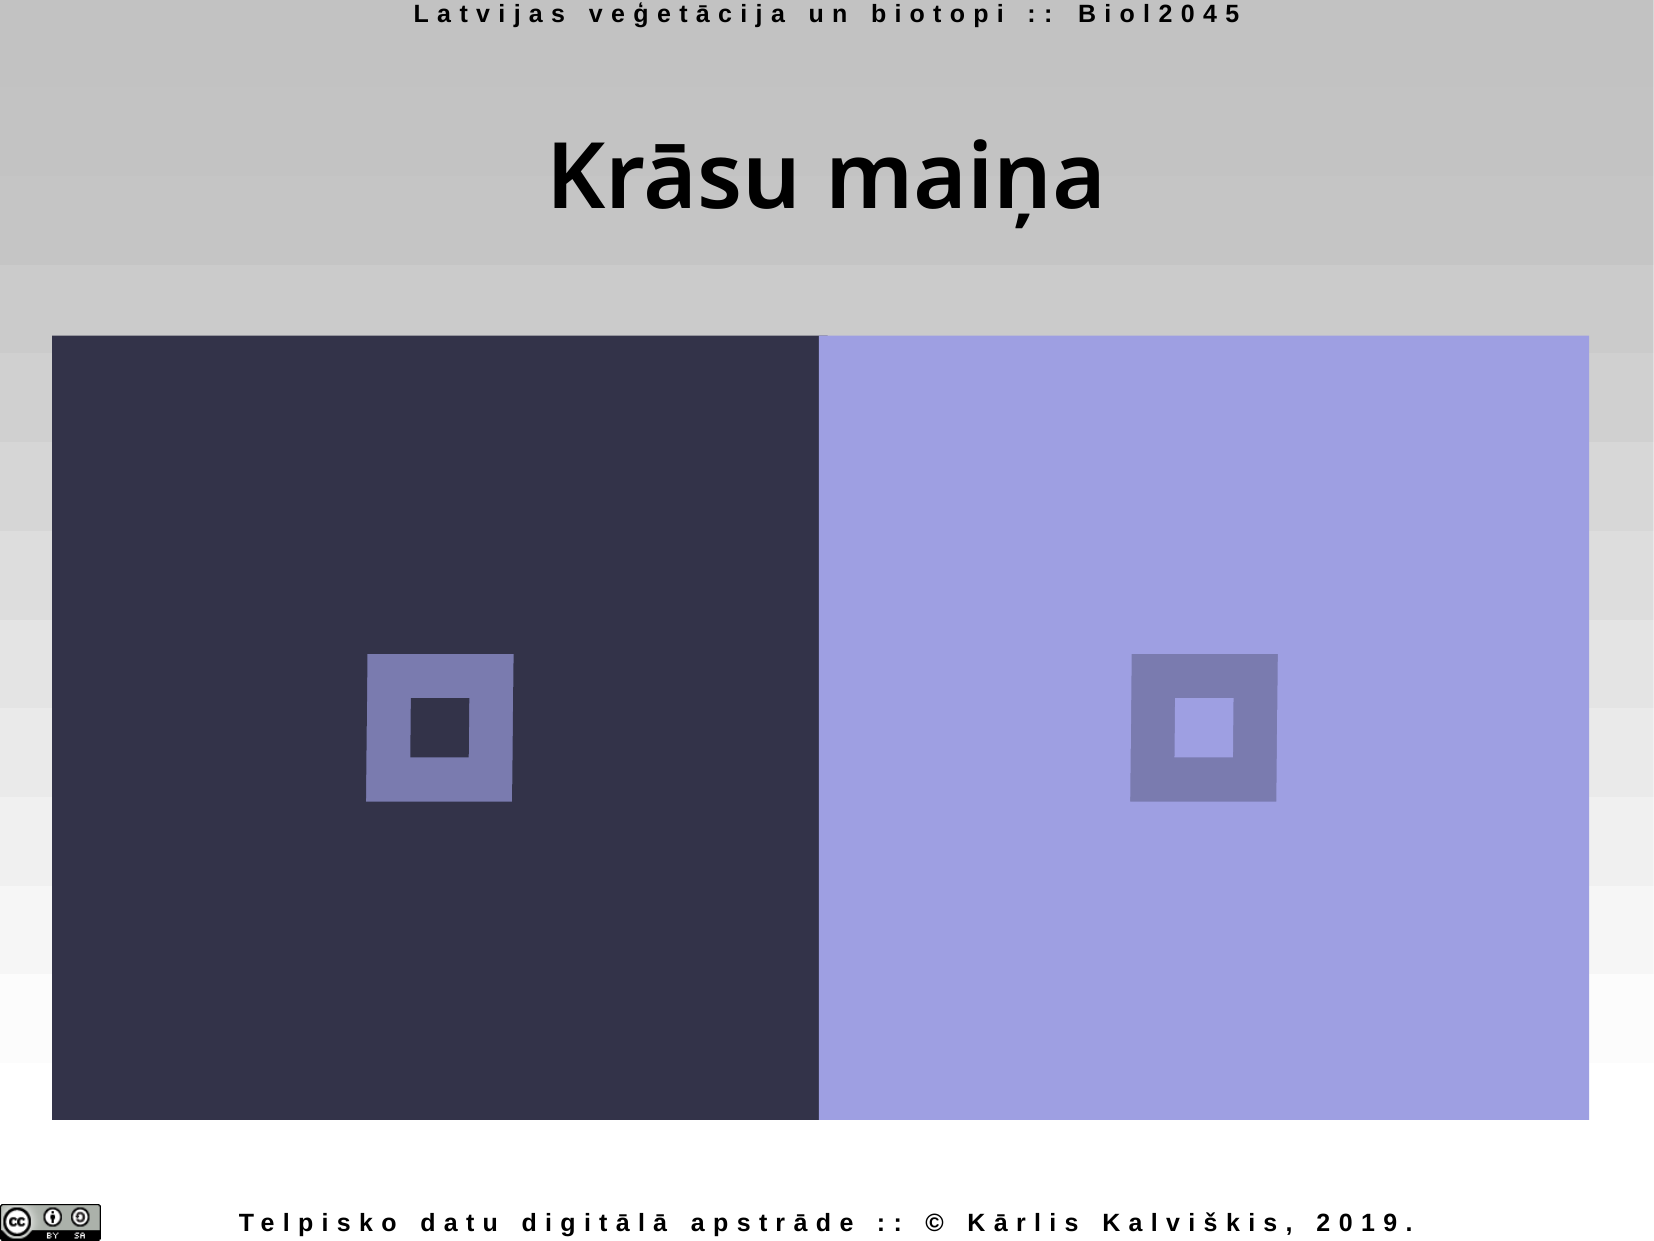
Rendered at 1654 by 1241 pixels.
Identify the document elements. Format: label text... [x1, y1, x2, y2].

text_box [52, 335, 1590, 1120]
title Krāsu maiņa [29, 49, 1625, 296]
picture [0, 0, 1654, 1241]
